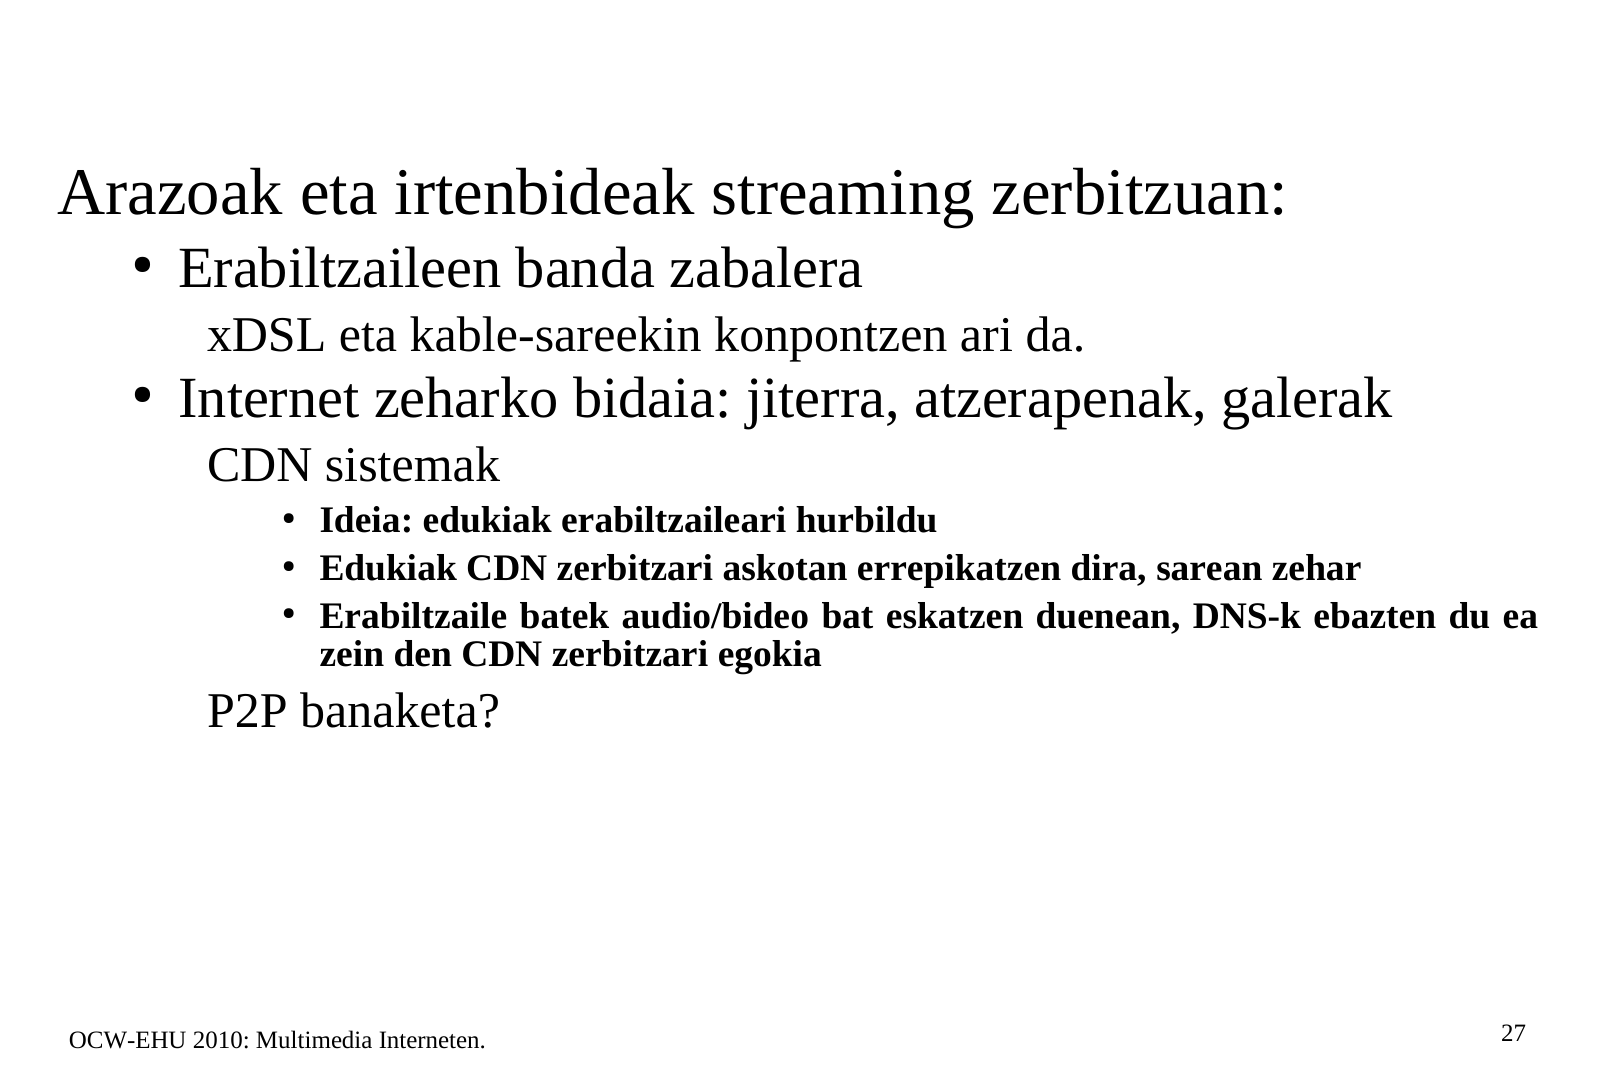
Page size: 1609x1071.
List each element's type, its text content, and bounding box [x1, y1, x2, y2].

list Arazoak eta irtenbideak streaming zerbitzuan: Erabiltzaileen banda zabalera xDSL eta kable-sareekin konpontzen ari da. Internet zeharko bidaia: jiterra, atzerapenak, galerak CDN sistemak Ideia: edukiak erabiltzaileari hurbildu Edukiak CDN zerbitzari askotan errepikatzen dira, sarean zehar Erabiltzaile batek audio/bideo bat eskatzen duenean, DNS-k ebazten du ea zein den CDN zerbitzari egokia P2P banaketa? [41, 59, 1555, 999]
